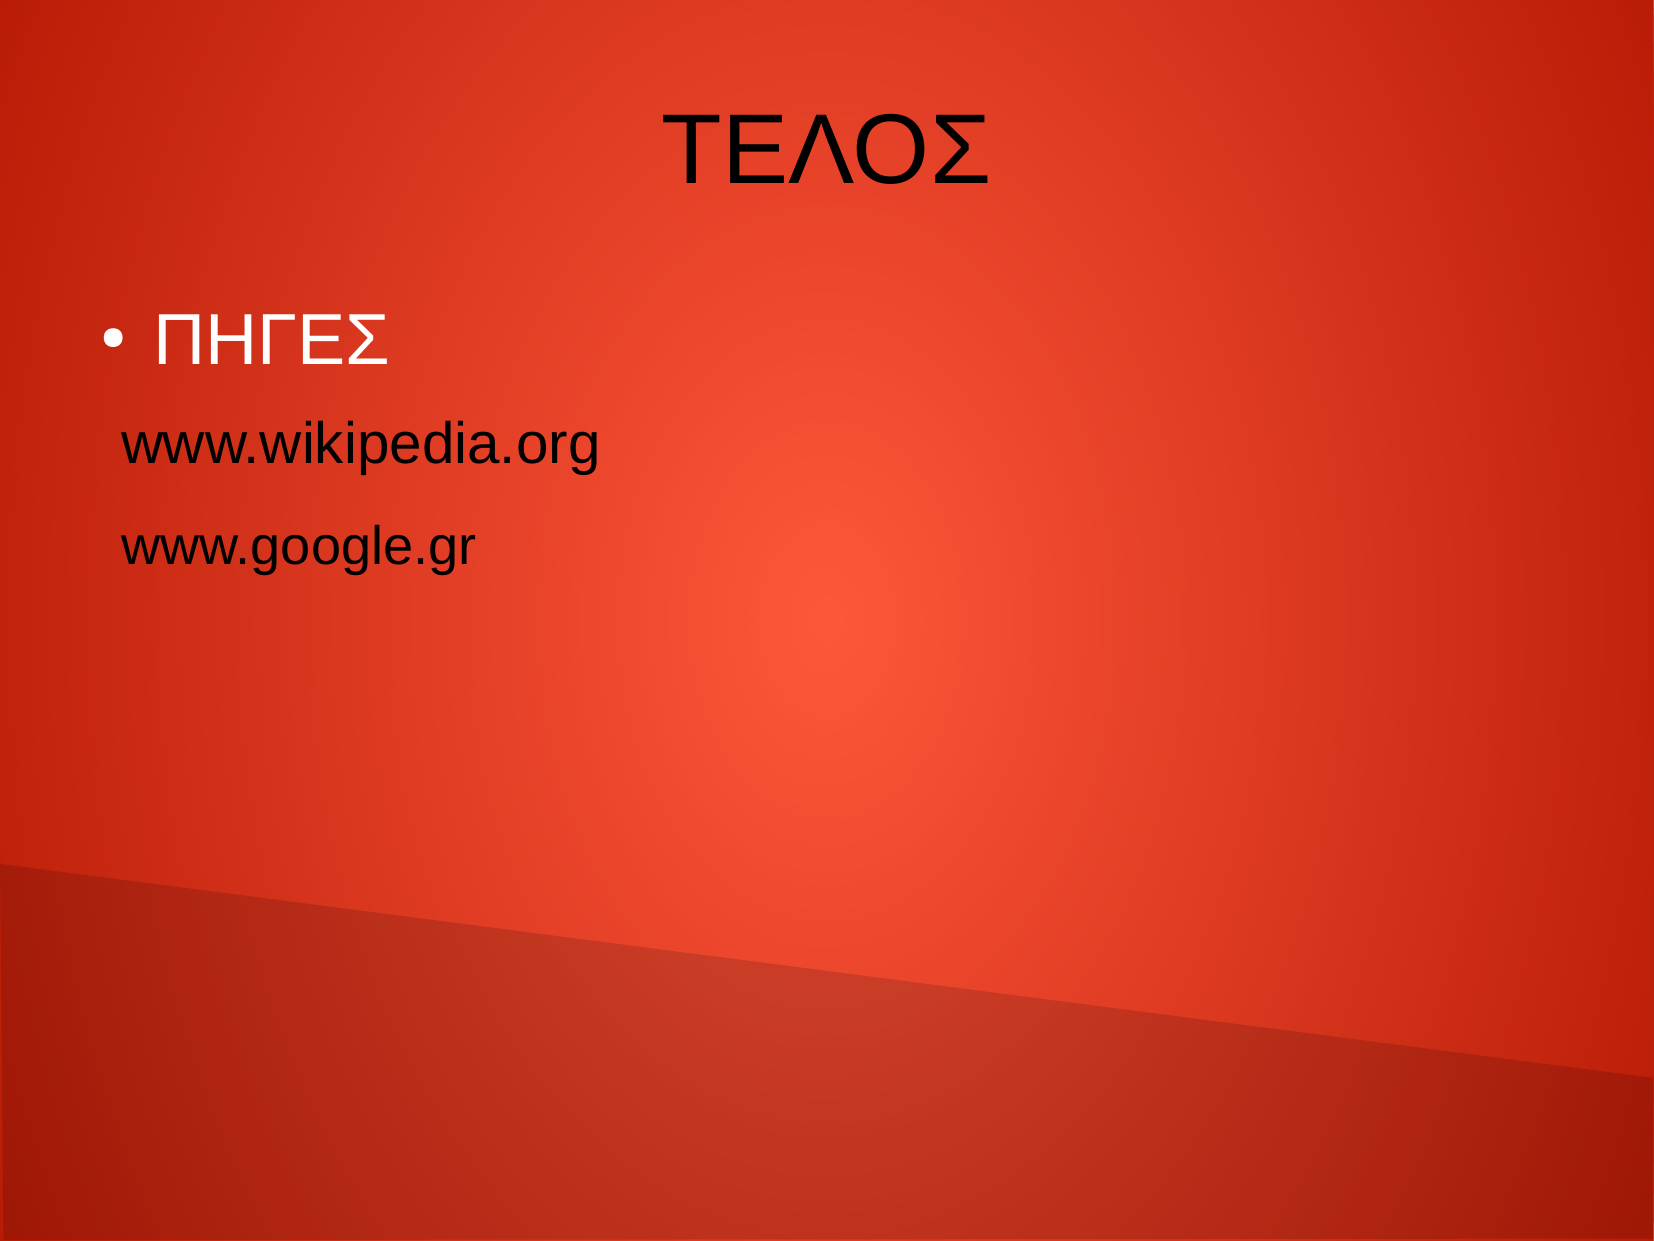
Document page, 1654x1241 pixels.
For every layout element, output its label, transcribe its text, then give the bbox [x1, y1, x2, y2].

list ΠΗΓΕΣ [82, 299, 1571, 1019]
text_box www.google.gr [106, 507, 1472, 584]
text_box www.wikipedia.org [106, 361, 626, 484]
title ΤΕΛΟΣ [82, 47, 1571, 252]
